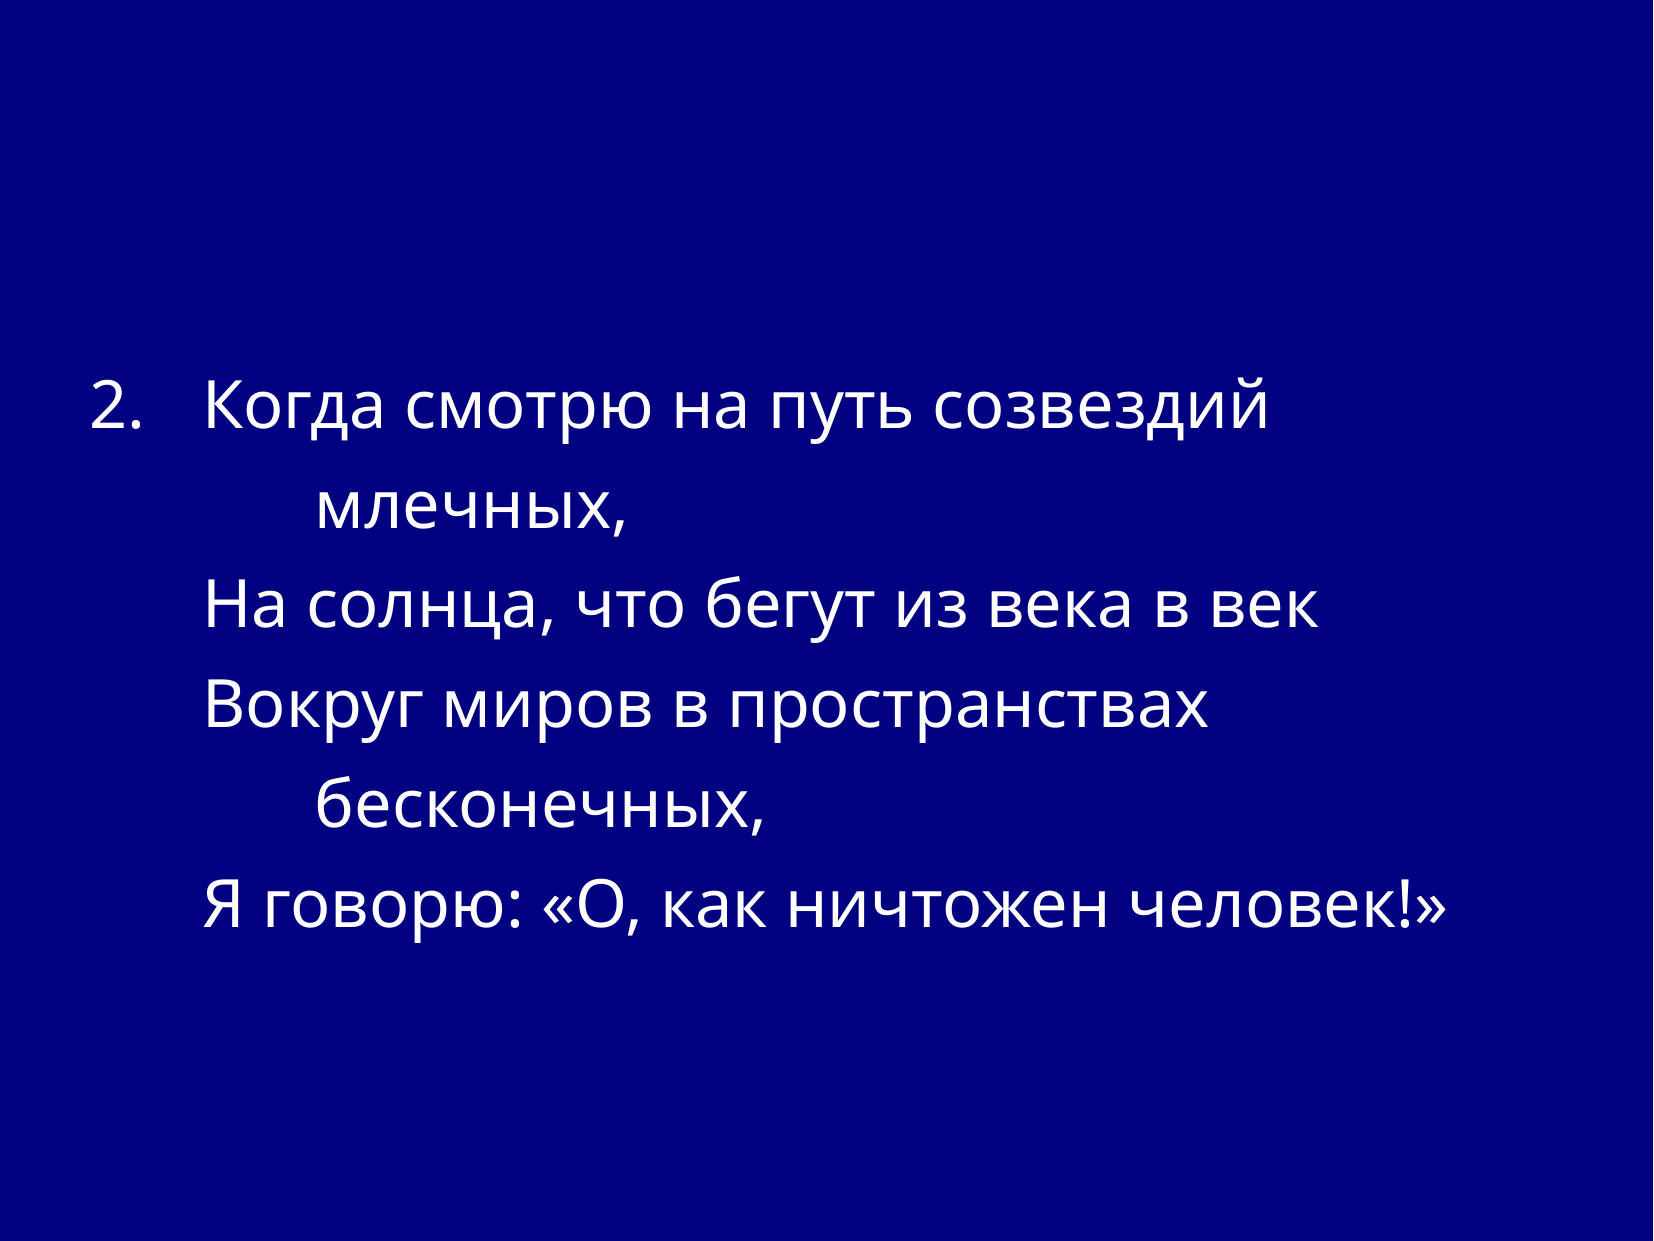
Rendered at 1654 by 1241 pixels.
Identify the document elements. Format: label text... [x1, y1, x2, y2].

text_box 2. Когда смотрю на путь созвездий млечных, На солнца, что бегут из века в век Вокруг миров в пространствах бесконечных, Я говорю: «О, как ничтожен человек!» [75, 150, 1653, 1163]
